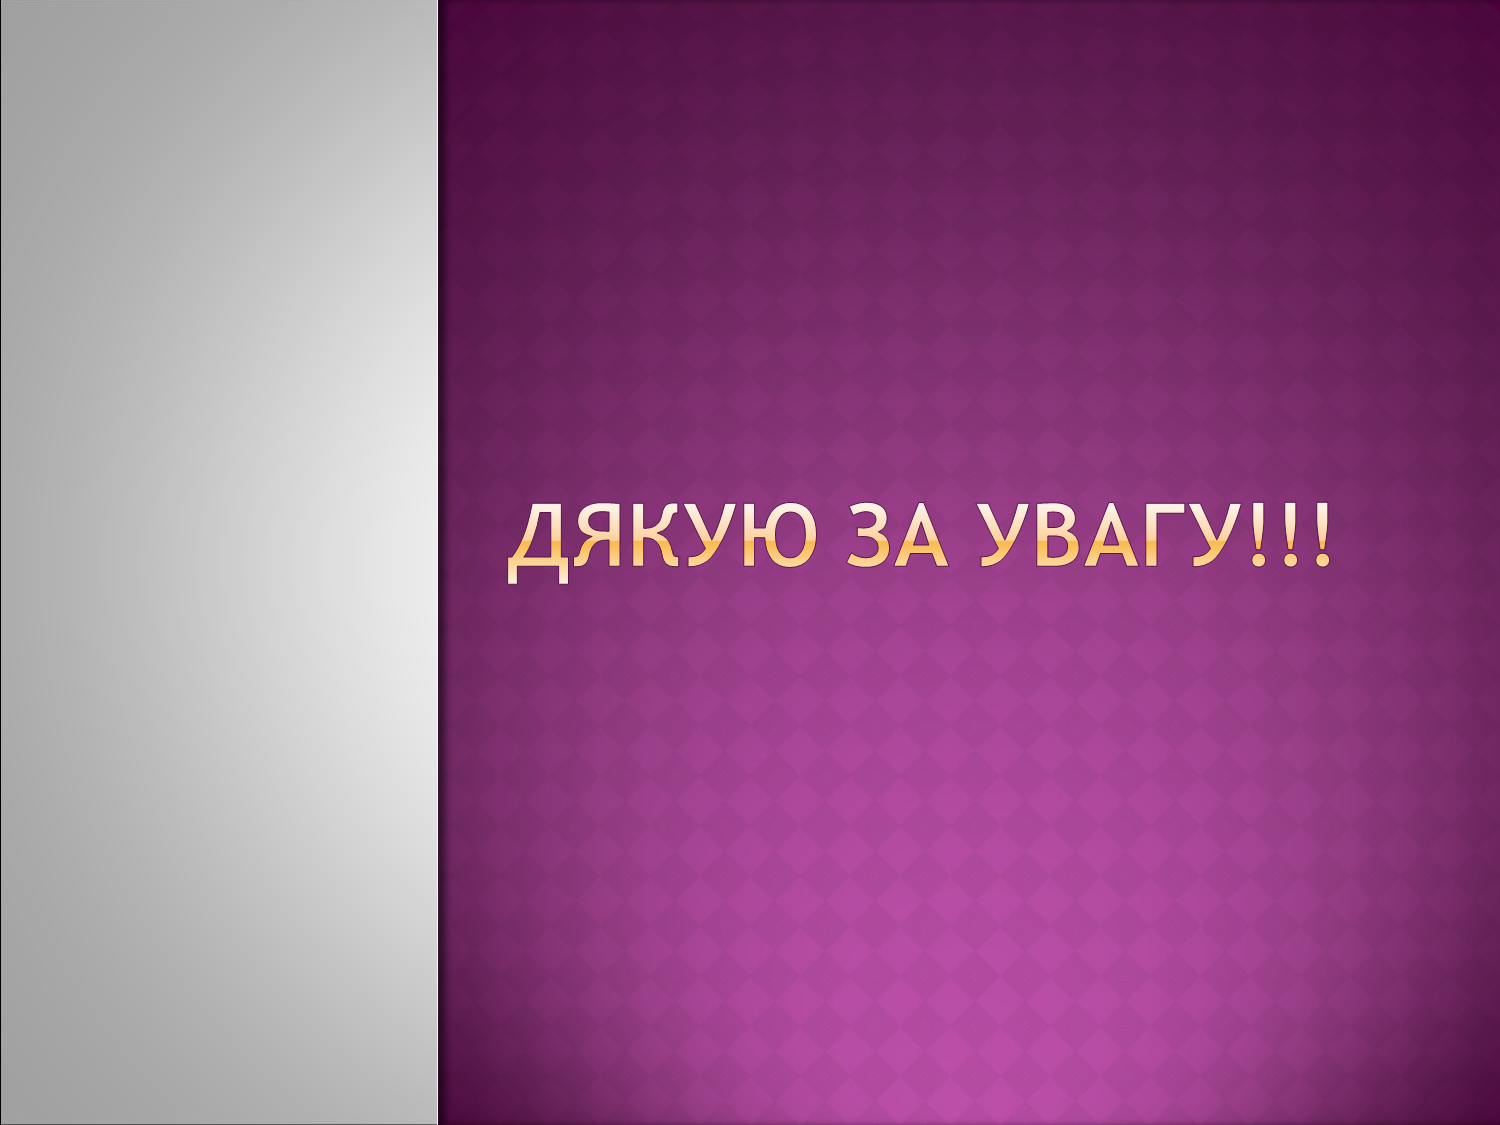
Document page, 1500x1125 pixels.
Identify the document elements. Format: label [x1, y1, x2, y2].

text_box [452, 77, 1392, 588]
picture [438, 0, 1500, 1125]
picture [0, 0, 437, 1125]
